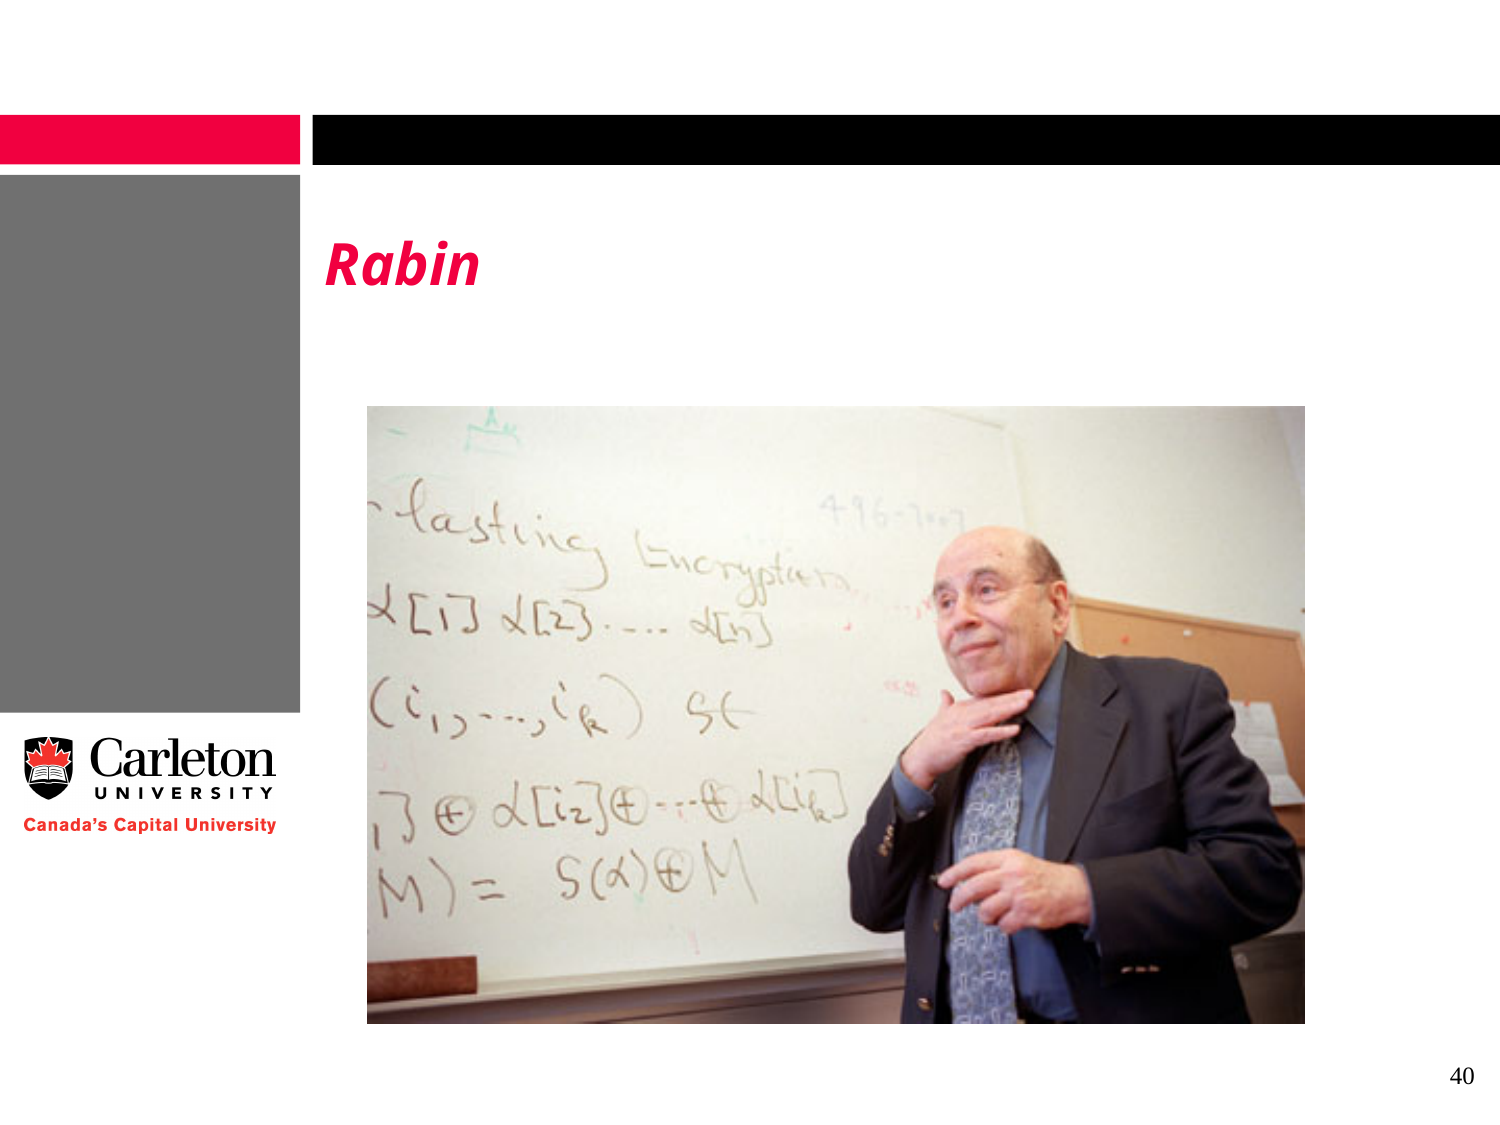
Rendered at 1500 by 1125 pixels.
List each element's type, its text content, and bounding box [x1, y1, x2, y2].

title Rabin [324, 194, 1450, 331]
picture [24, 737, 276, 834]
picture [367, 406, 1305, 1024]
